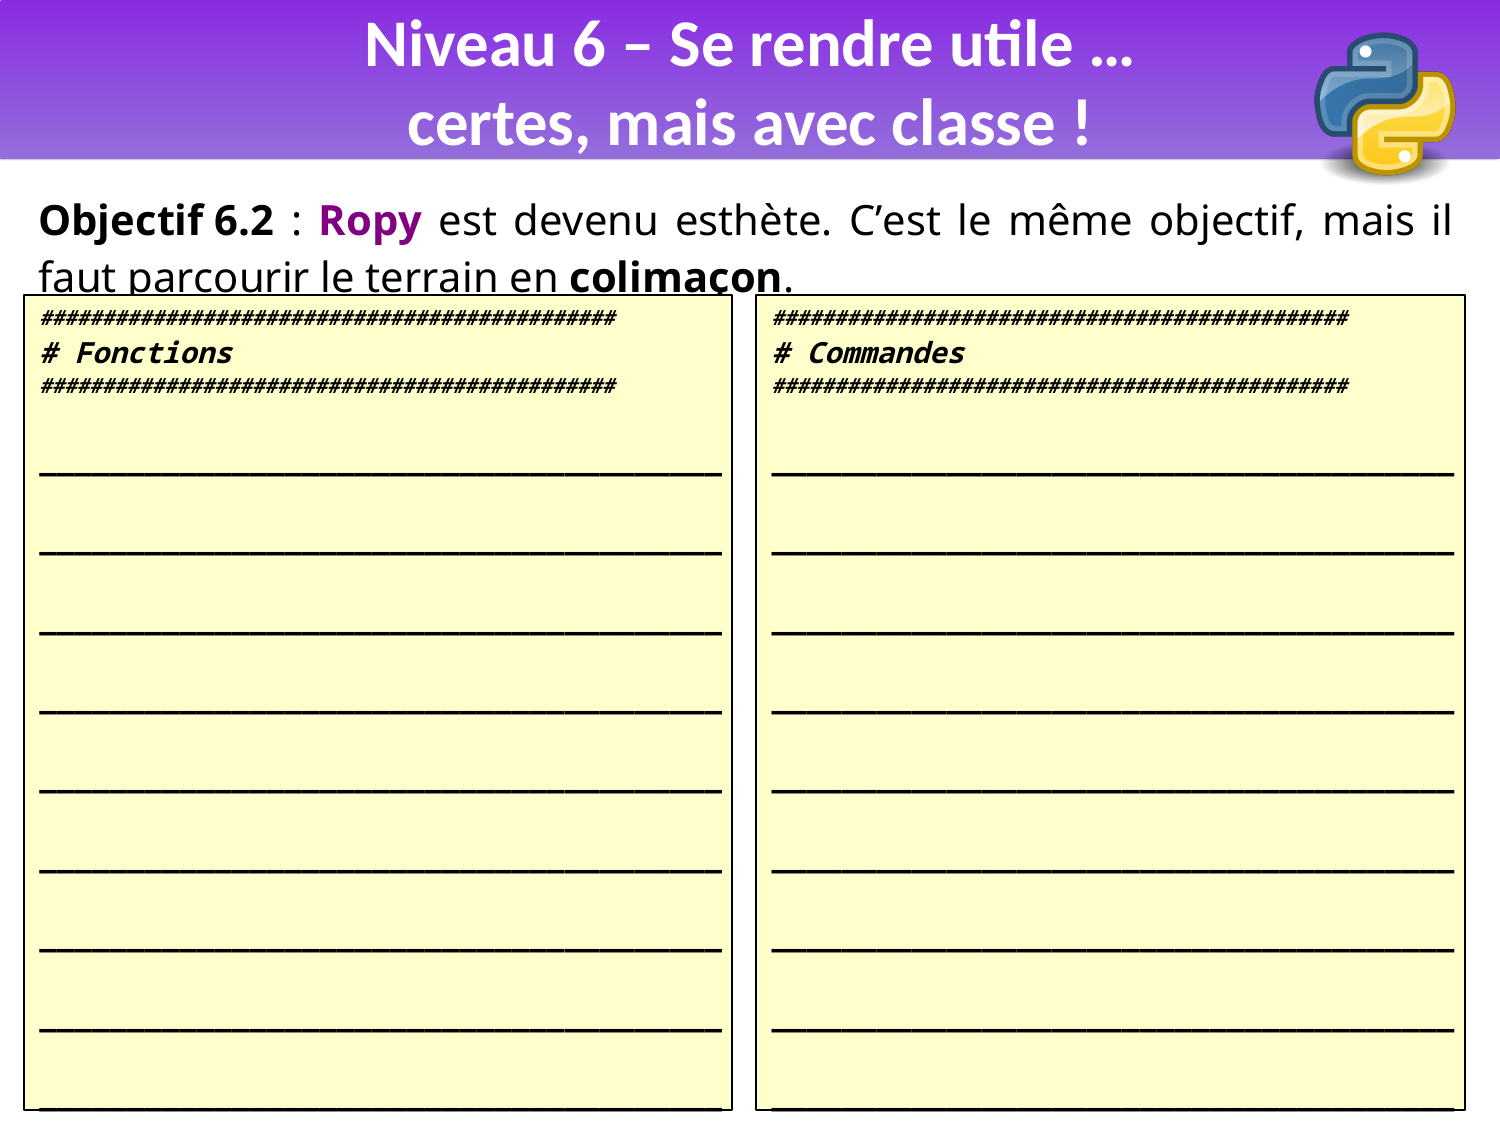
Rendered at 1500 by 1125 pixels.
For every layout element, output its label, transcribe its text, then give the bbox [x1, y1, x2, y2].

text_box ############################################## # Fonctions ############################################## _______________________________________ _______________________________________ _______________________________________ _______________________________________ _______________________________________ _______________________________________ _______________________________________ _______________________________________ _______________________________________ _______________________________________ _______________________________________ _______________________________________ [23, 295, 733, 1111]
text_box Objectif 6.2 : Ropy est devenu esthète. C’est le même objectif, mais il faut parcourir le terrain en colimaçon. [23, 183, 1469, 282]
text_box Niveau 6 – Se rendre utile … certes, mais avec classe ! [0, 0, 1500, 159]
picture [1305, 29, 1465, 183]
text_box ############################################## # Commandes ############################################## _______________________________________ _______________________________________ _______________________________________ _______________________________________ _______________________________________ _______________________________________ _______________________________________ _______________________________________ _______________________________________ _______________________________________ _______________________________________ _______________________________________ [755, 295, 1465, 1111]
